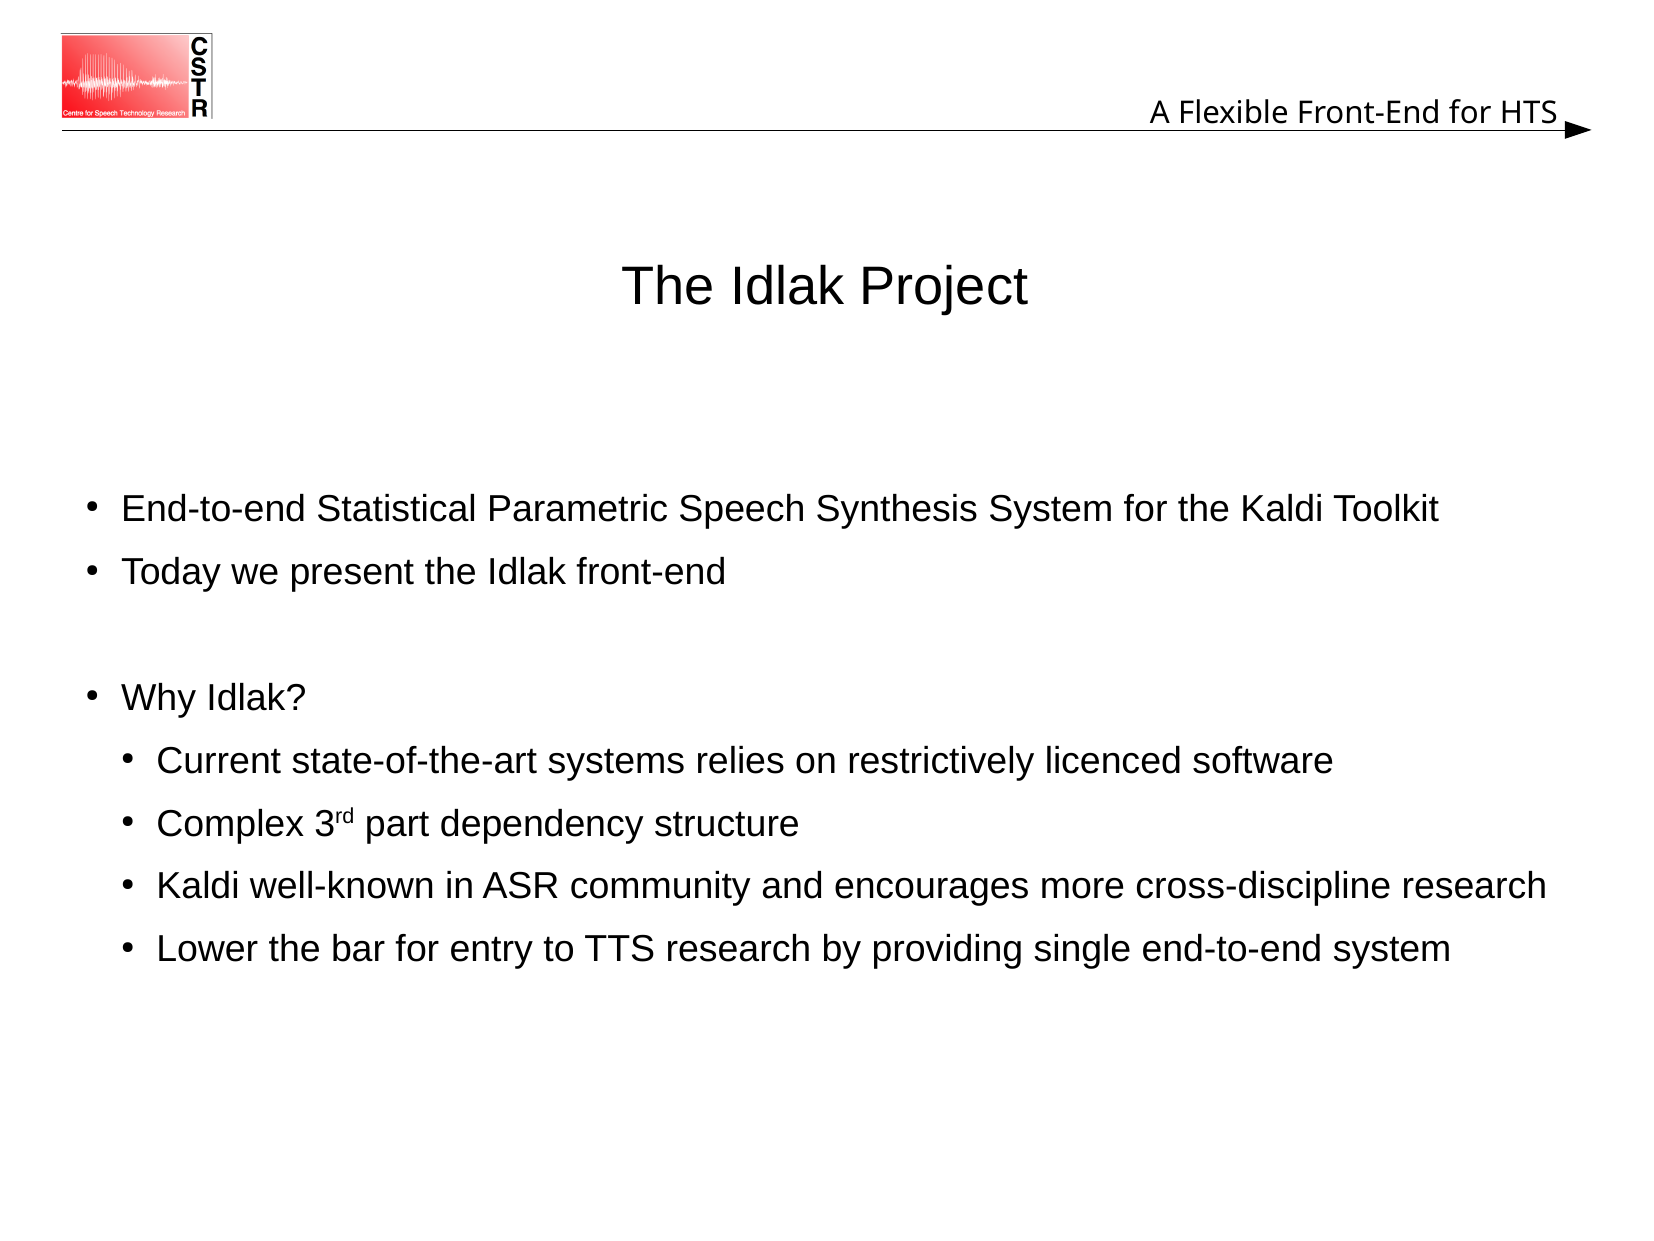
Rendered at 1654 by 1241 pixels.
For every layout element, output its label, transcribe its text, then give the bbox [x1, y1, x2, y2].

text_box A Flexible Front-End for HTS [1135, 82, 1571, 141]
text_box End-to-end Statistical Parametric Speech Synthesis System for the Kaldi Toolkit Today we present the Idlak front-end Why Idlak? Current state-of-the-art systems relies on restrictively licenced software Complex 3rd part dependency structure Kaldi well-known in ASR community and encourages more cross-discipline research Lower the bar for entry to TTS research by providing single end-to-end system [70, 458, 1583, 959]
picture [60, 32, 213, 119]
text_box The Idlak Project [606, 248, 1047, 324]
